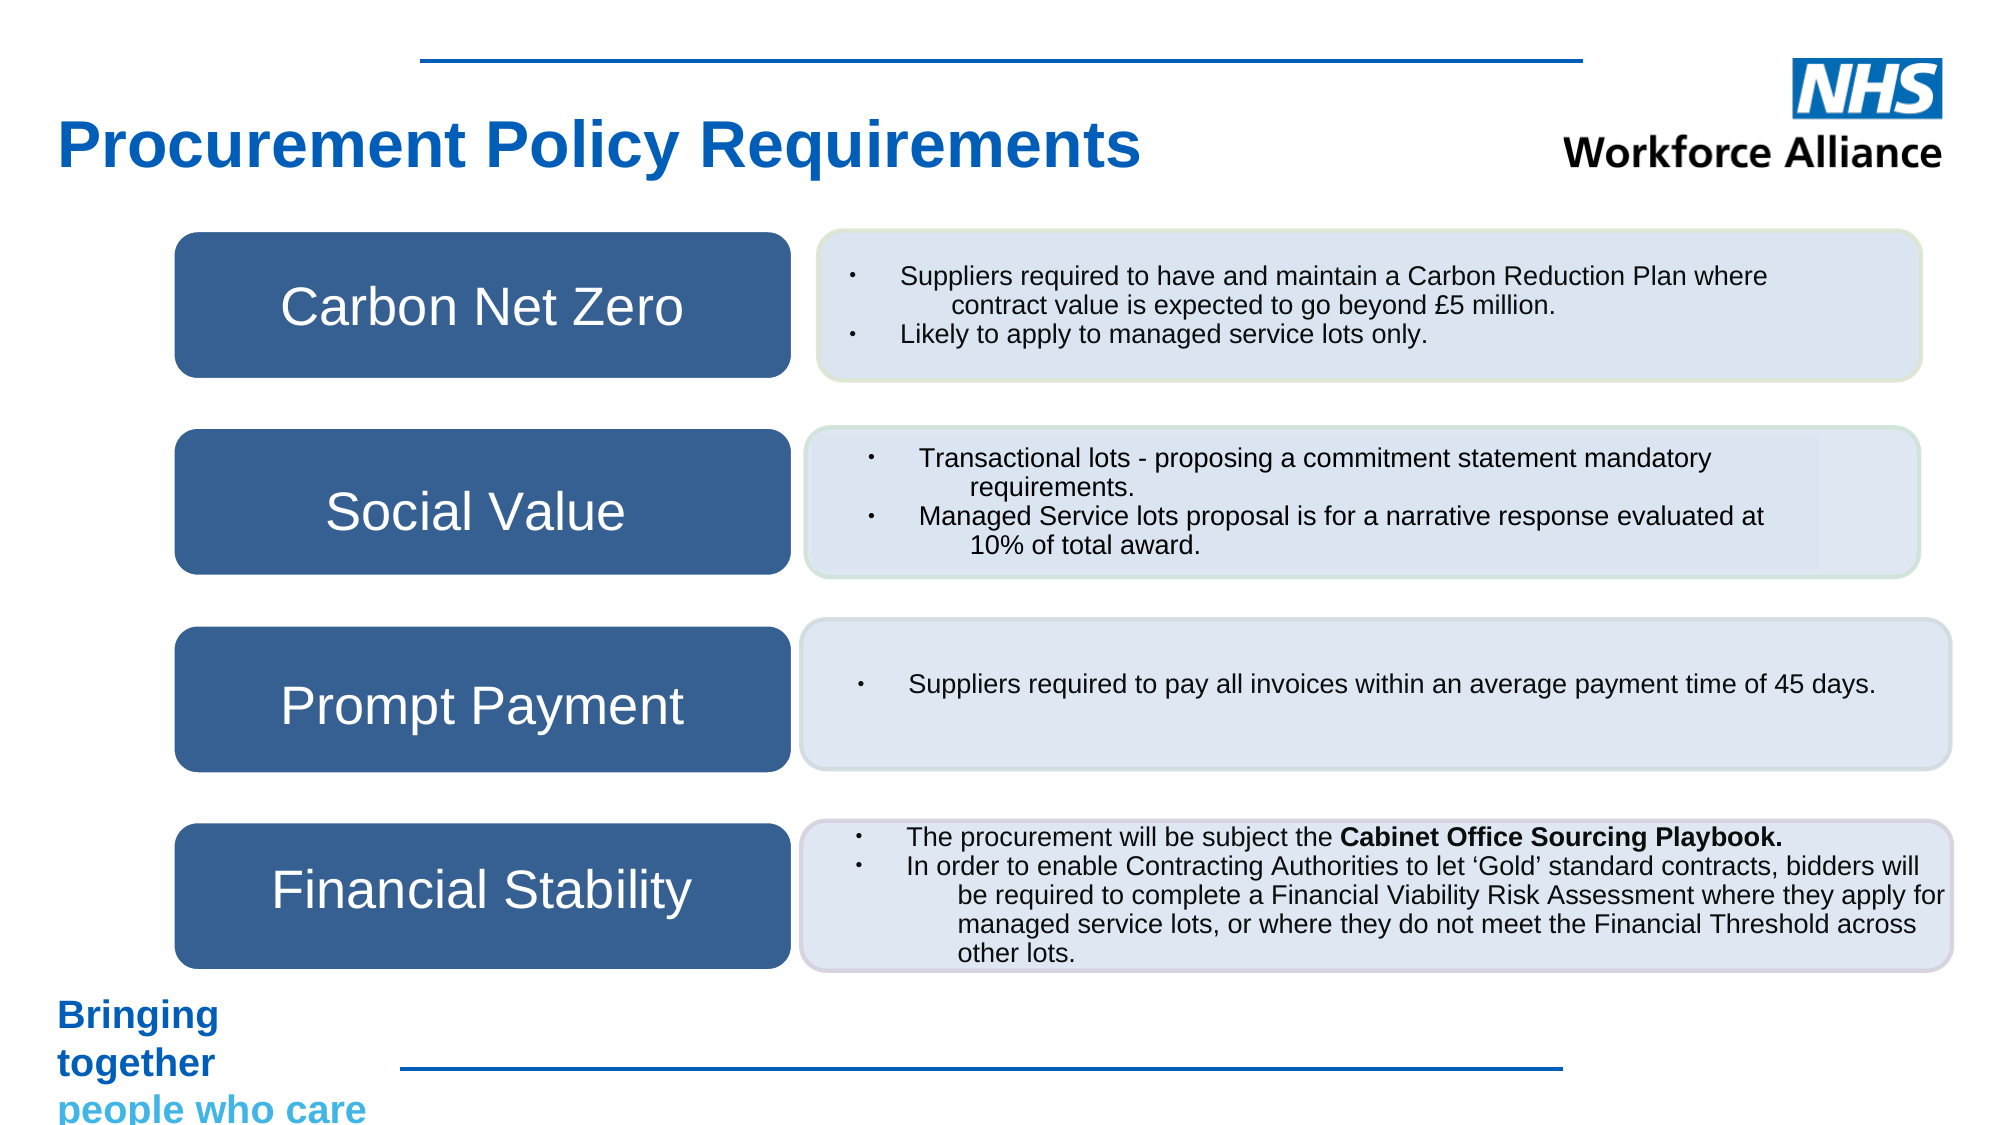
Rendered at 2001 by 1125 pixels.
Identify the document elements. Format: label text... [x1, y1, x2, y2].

text_box [804, 619, 1951, 770]
text_box [805, 436, 811, 568]
text_box [172, 824, 794, 972]
picture [1563, 59, 1943, 168]
text_box Bringing together people who care [56, 989, 382, 1125]
text_box The procurement will be subject the Cabinet Office Sourcing Playbook. In order to enable Contracting Authorities to let ‘Gold’ standard contracts, bidders will be required to complete a Financial Viability Risk Assessment where they apply for managed service lots, or where they do not meet the Financial Threshold across other lots. [799, 811, 1954, 981]
text_box [172, 426, 794, 576]
text_box [826, 230, 1922, 381]
text_box Suppliers required to pay all invoices within an average payment time of 45 days. [801, 631, 1895, 767]
text_box Social Value [178, 437, 775, 588]
text_box Carbon Net Zero [184, 240, 781, 376]
title Procurement Policy Requirements [56, 90, 1347, 182]
text_box Transactional lots - proposing a commitment statement mandatory requirements. Managed Service lots proposal is for a narrative response evaluated at 10% of total award. [811, 434, 1819, 570]
text_box Suppliers required to have and maintain a Carbon Reduction Plan where contract value is expected to go beyond £5 million. Likely to apply to managed service lots only. [793, 237, 1859, 374]
text_box [172, 230, 794, 381]
text_box [172, 624, 794, 771]
text_box [813, 427, 1920, 578]
text_box Financial Stability [184, 820, 781, 962]
text_box Prompt Payment [184, 631, 781, 782]
